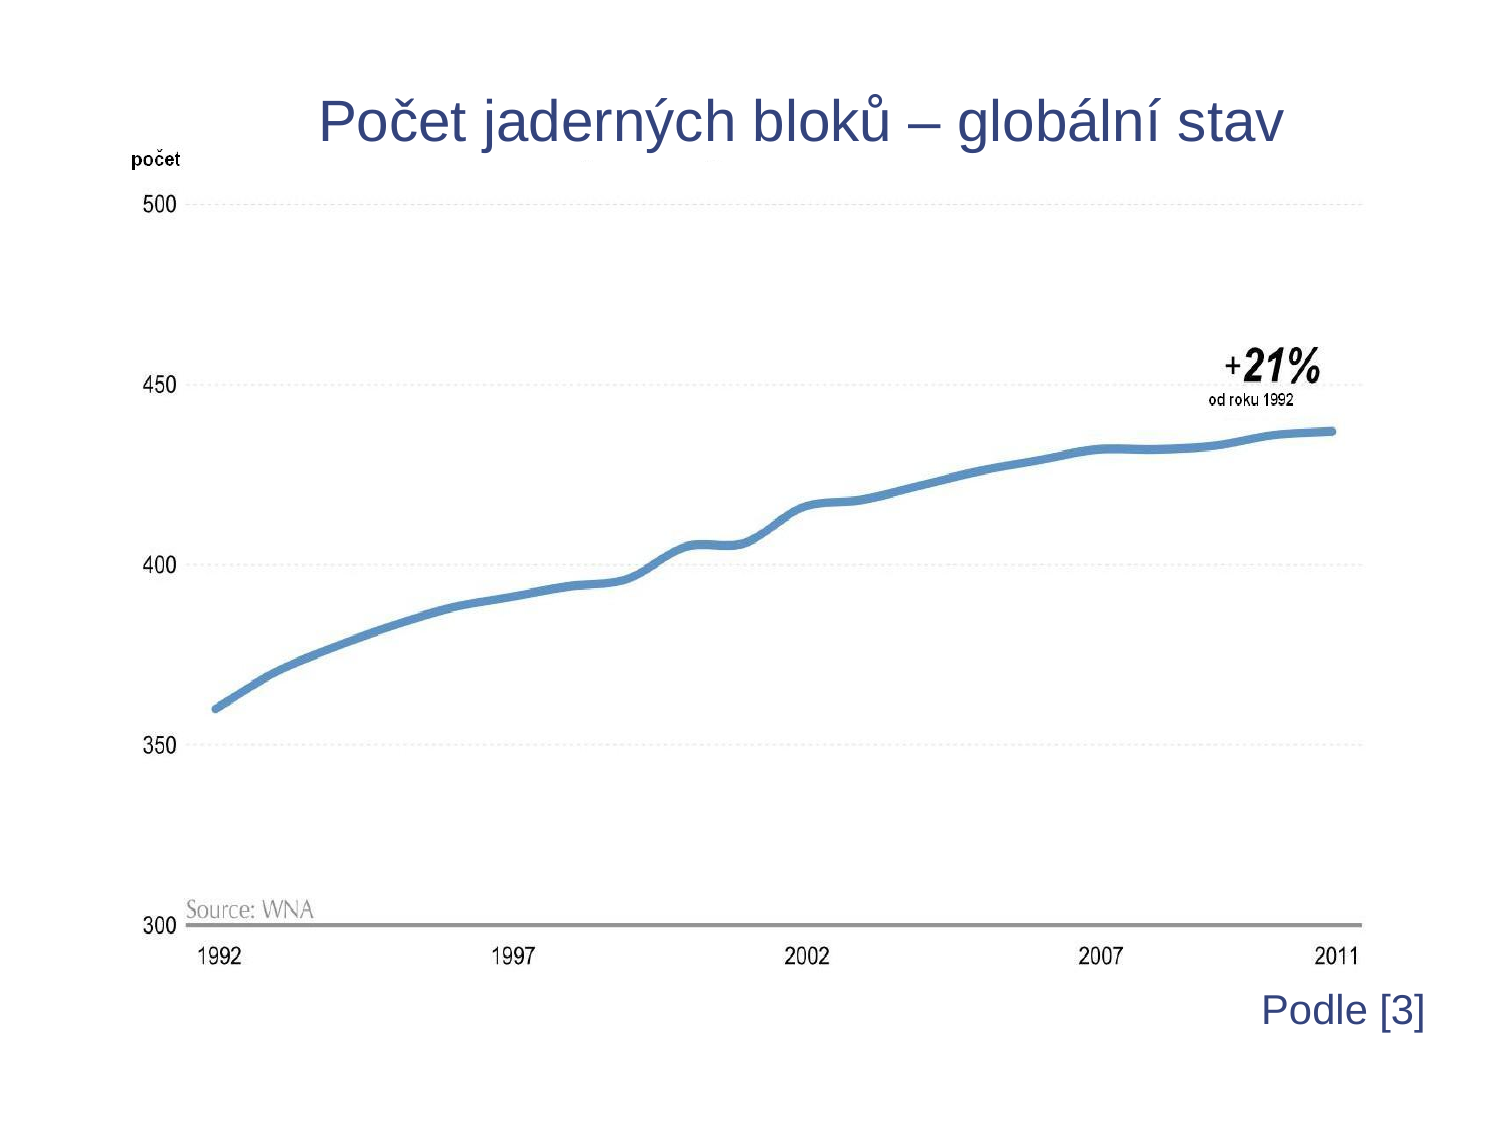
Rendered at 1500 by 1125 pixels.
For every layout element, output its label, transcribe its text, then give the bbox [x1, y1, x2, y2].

picture [37, 62, 1438, 1026]
text_box Počet jaderných bloků – globální stav [303, 75, 1302, 161]
text_box Podle [3] [1246, 975, 1441, 1041]
